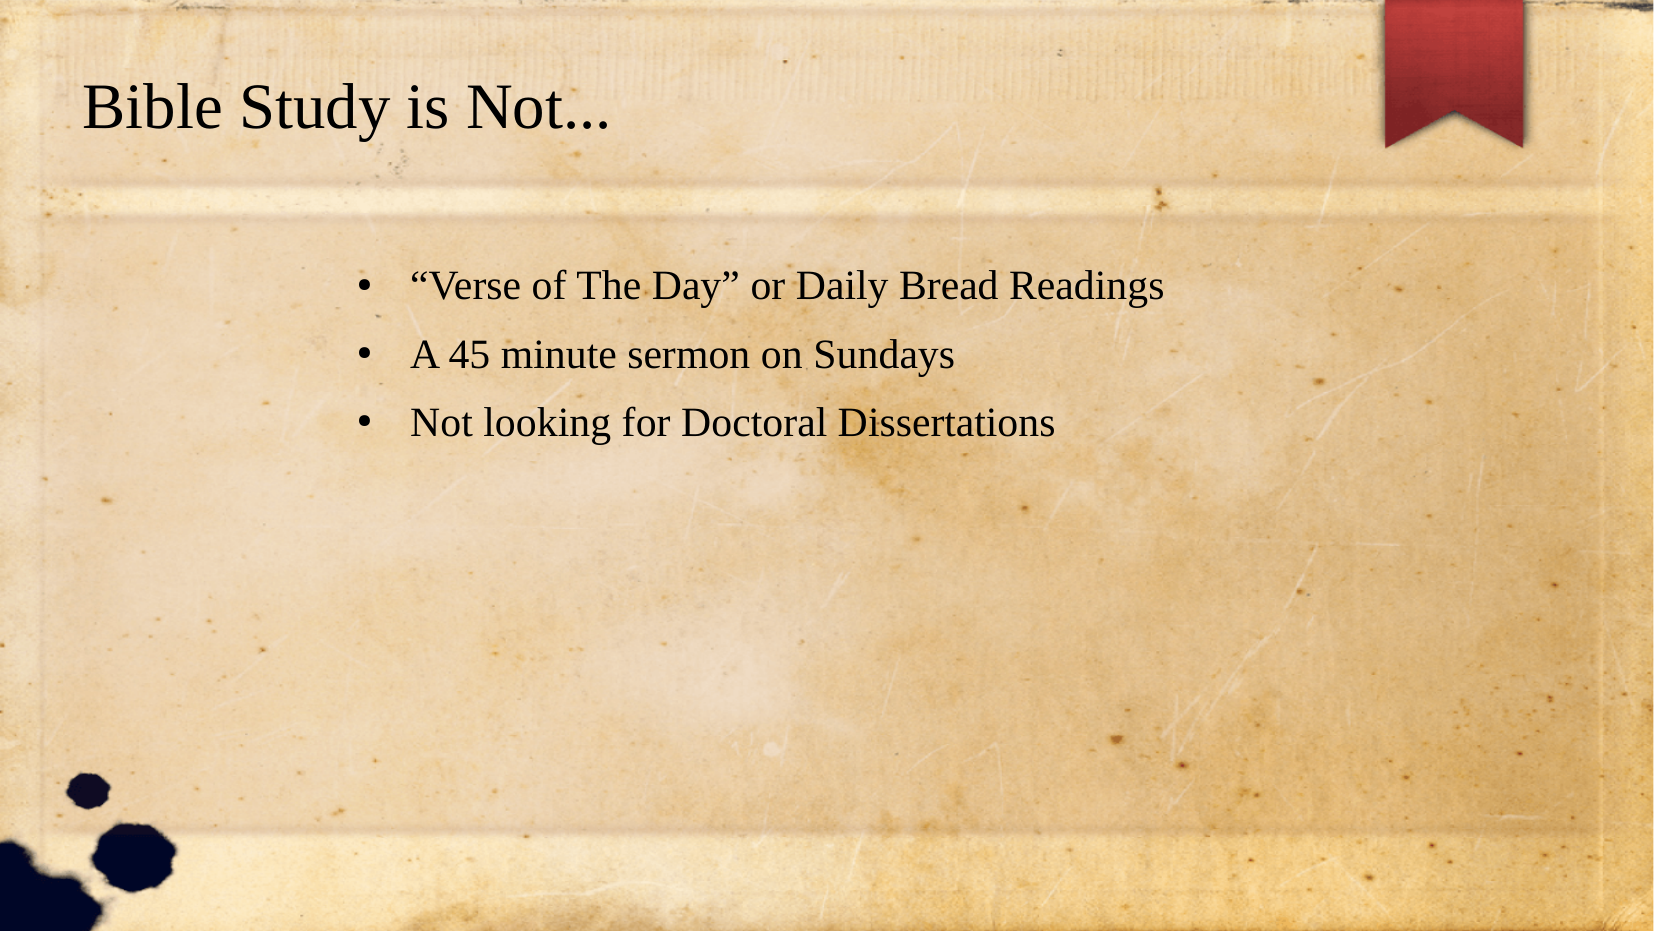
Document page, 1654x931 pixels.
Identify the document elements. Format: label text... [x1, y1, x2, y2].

title Bible Study is Not... [82, 37, 1347, 178]
picture [0, 0, 1654, 931]
list “Verse of The Day” or Daily Bread Readings A 45 minute sermon on Sundays Not looking for Doctoral Dissertations [339, 262, 1315, 676]
